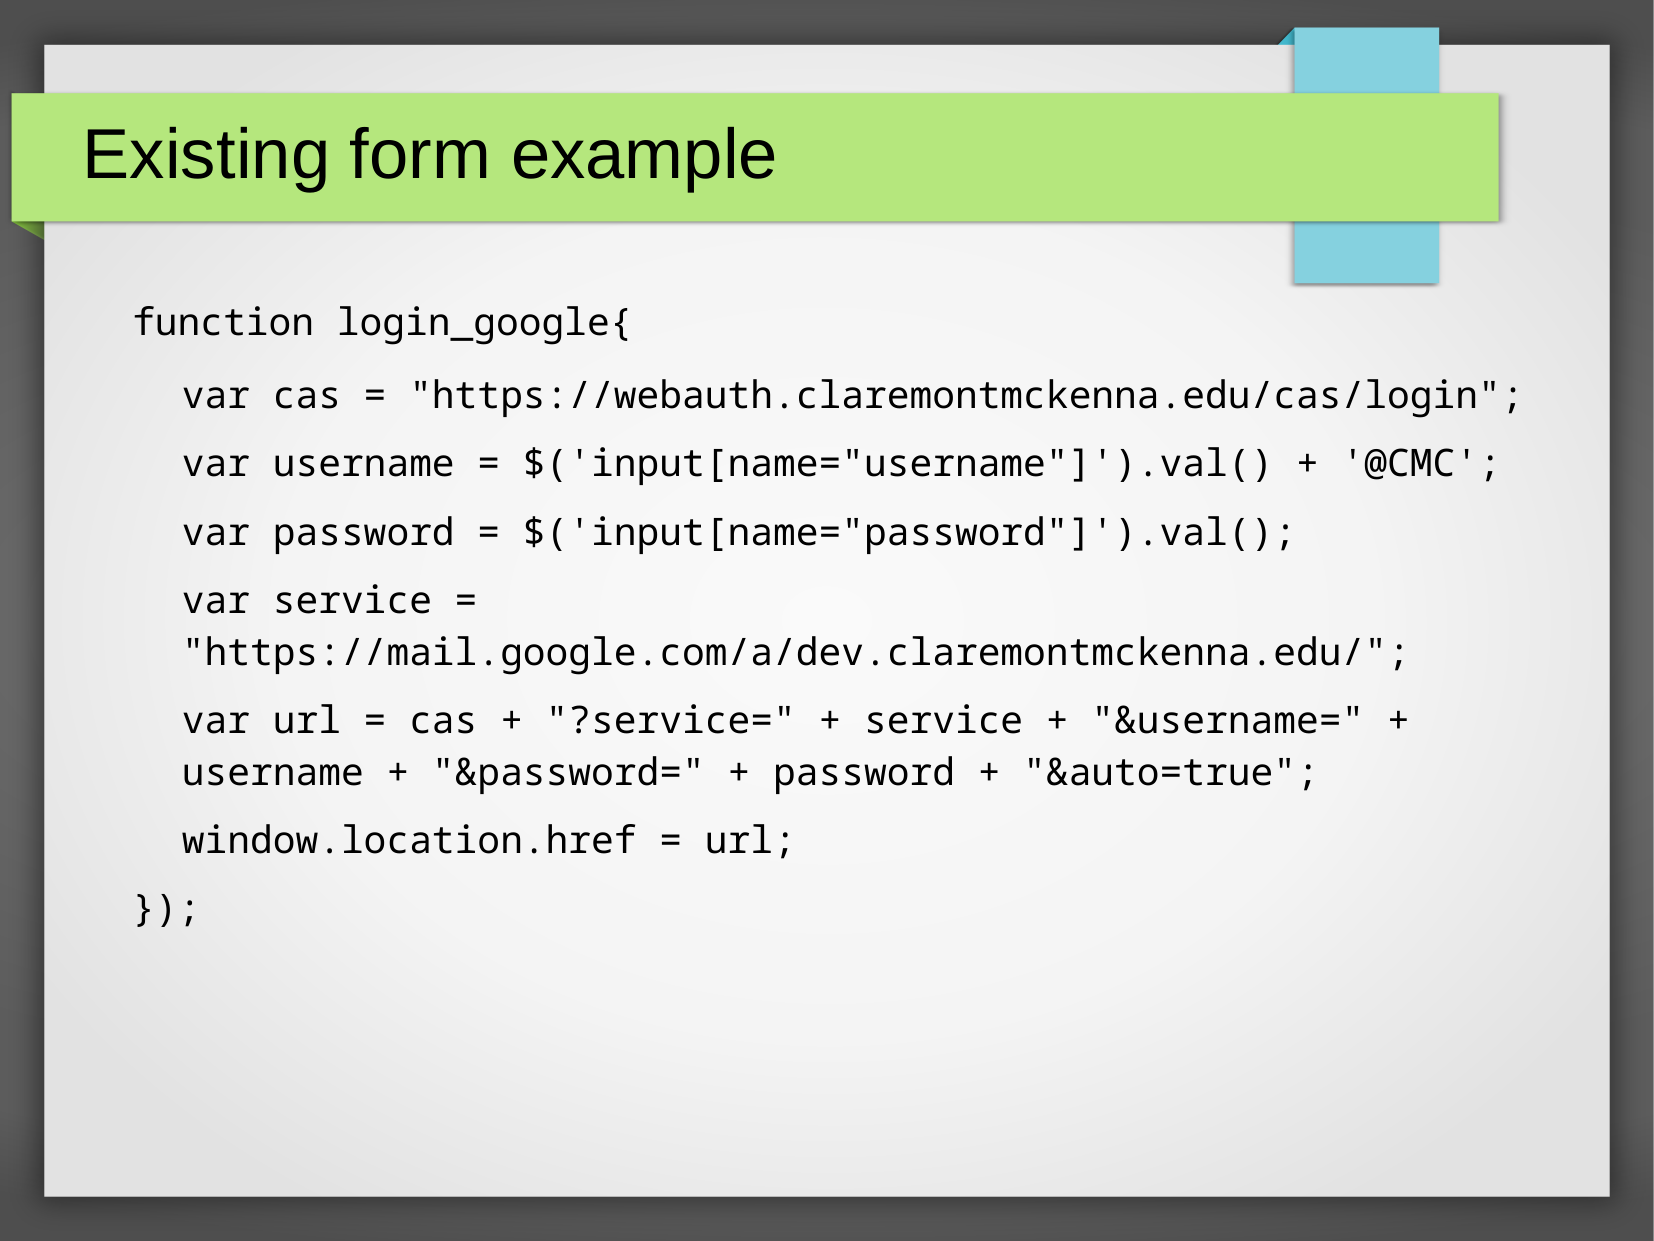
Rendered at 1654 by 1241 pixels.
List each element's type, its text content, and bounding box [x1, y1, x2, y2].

picture [0, 0, 1654, 1241]
list function login_google{ var cas = "https://webauth.claremontmckenna.edu/cas/login"; var username = $('input[name="username"]').val() + '@CMC'; var password = $('input[name="password"]').val(); var service = "https://mail.google.com/a/dev.claremontmckenna.edu/"; var url = cas + "?service=" + service + "&username=" + username + "&password=" + password + "&auto=true"; window.location.href = url; }); [82, 295, 1571, 1015]
title Existing form example [82, 94, 1264, 213]
